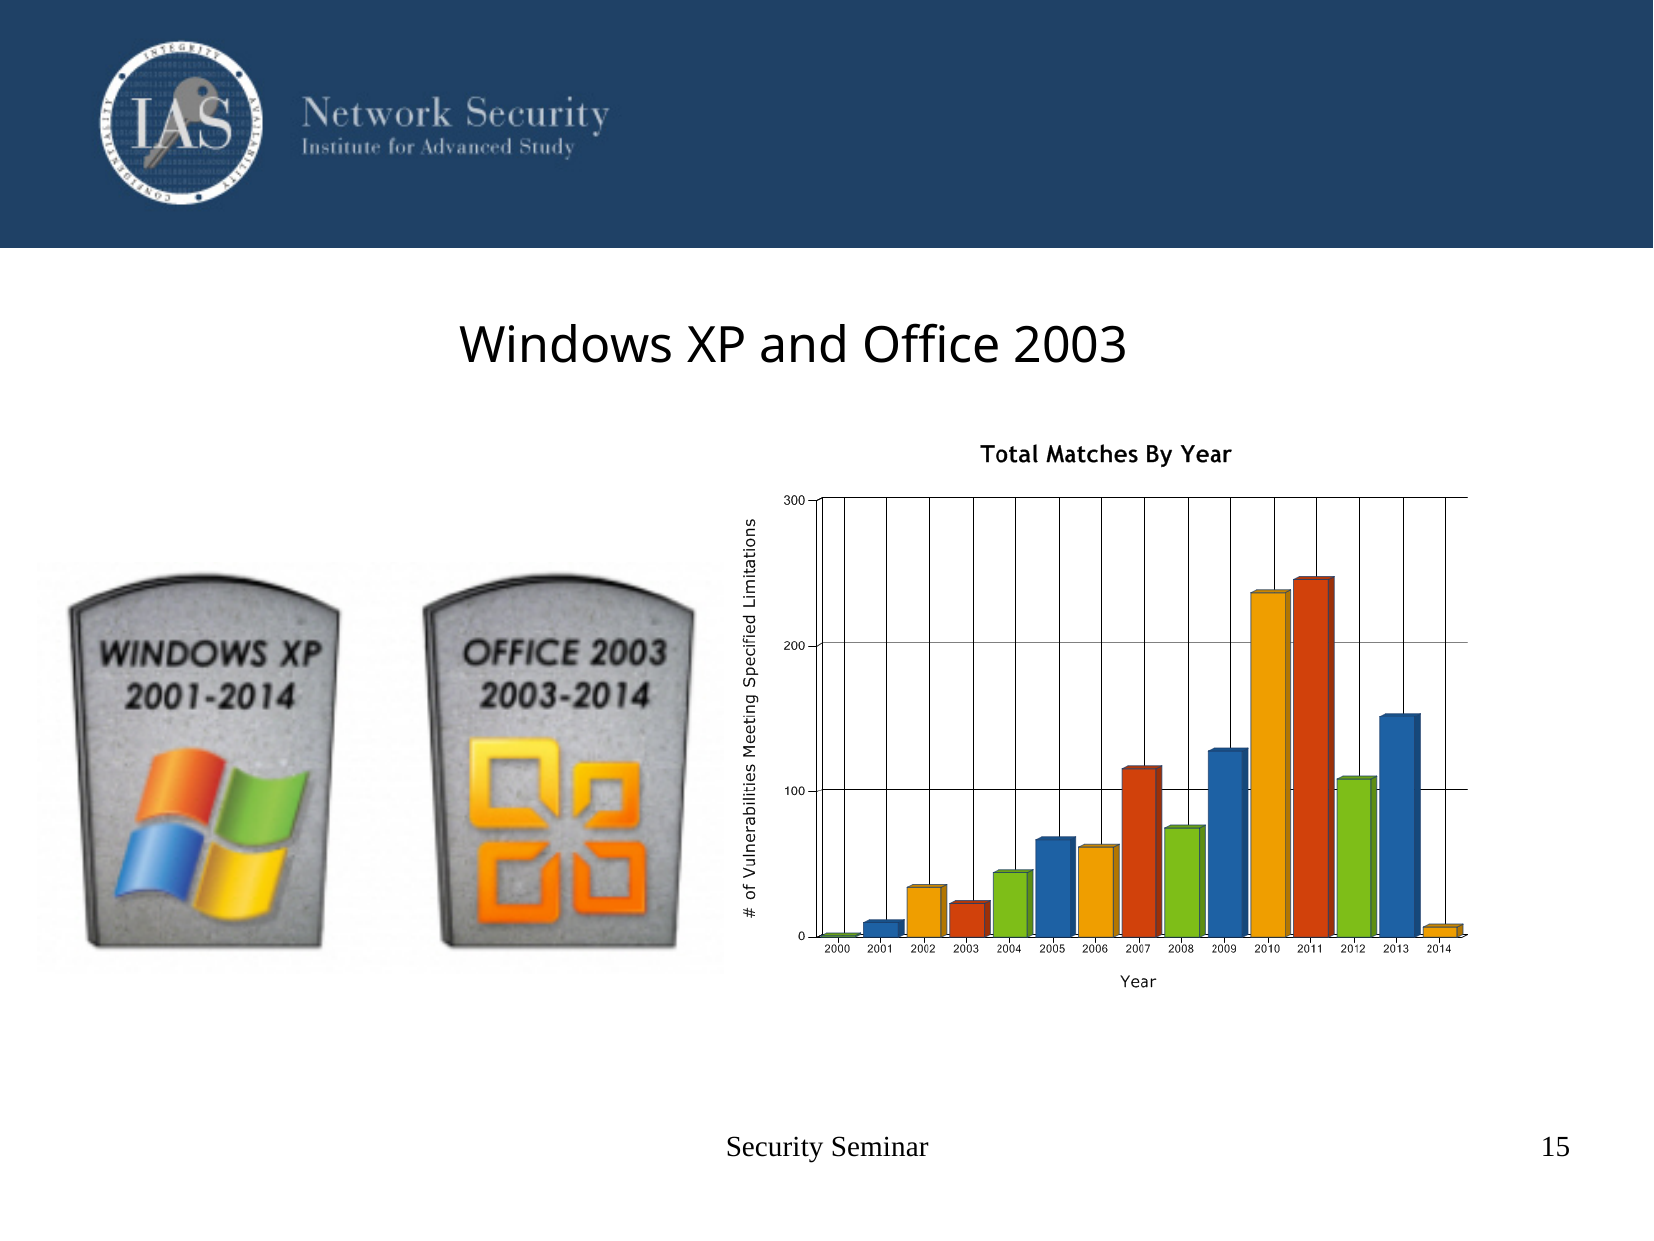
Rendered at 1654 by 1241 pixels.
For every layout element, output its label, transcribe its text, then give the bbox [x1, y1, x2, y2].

picture [0, 0, 1653, 248]
title Windows XP and Office 2003 [49, 239, 1538, 447]
picture [37, 421, 1501, 1013]
